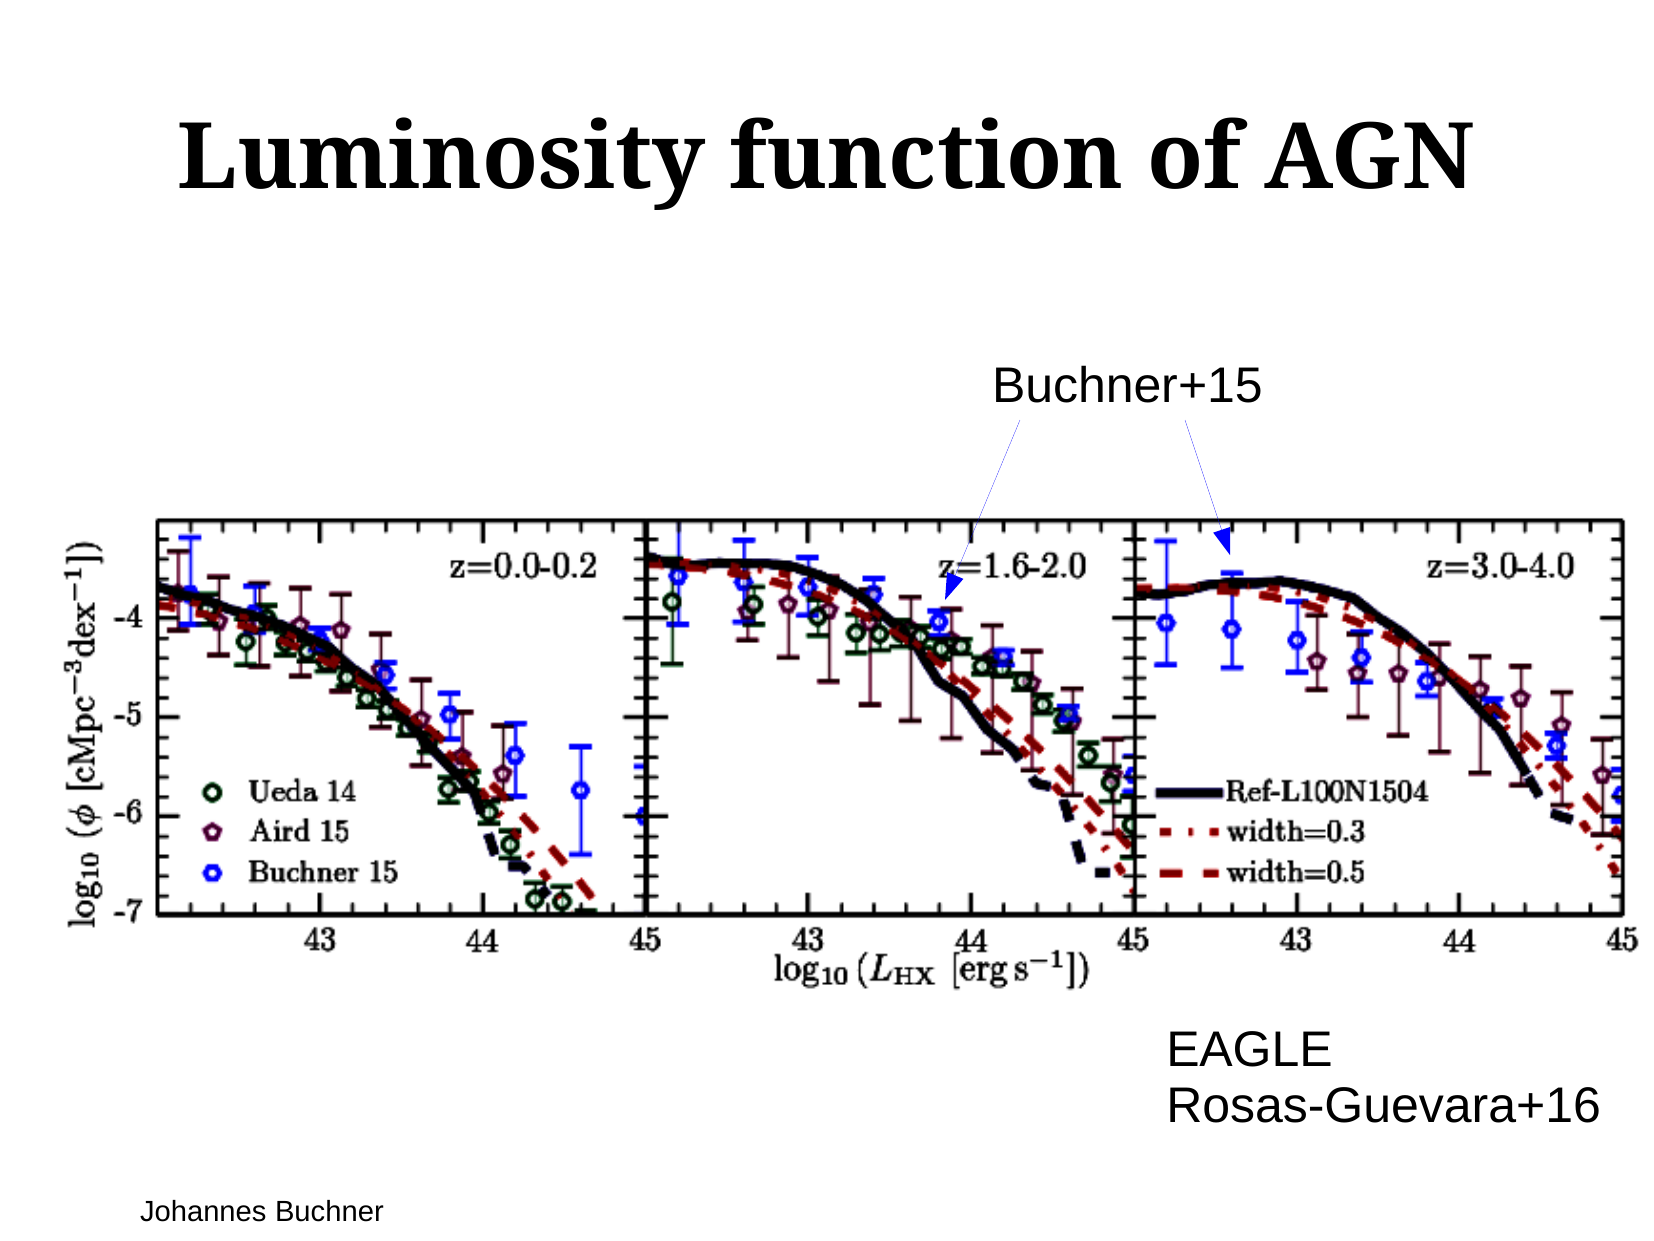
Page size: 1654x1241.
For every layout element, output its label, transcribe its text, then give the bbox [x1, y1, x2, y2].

picture [15, 494, 1654, 1027]
title Luminosity function of AGN [82, 49, 1571, 257]
text_box EAGLE Rosas-Guevara+16 [1151, 1027, 1654, 1141]
text_box Buchner+15 [977, 349, 1306, 421]
